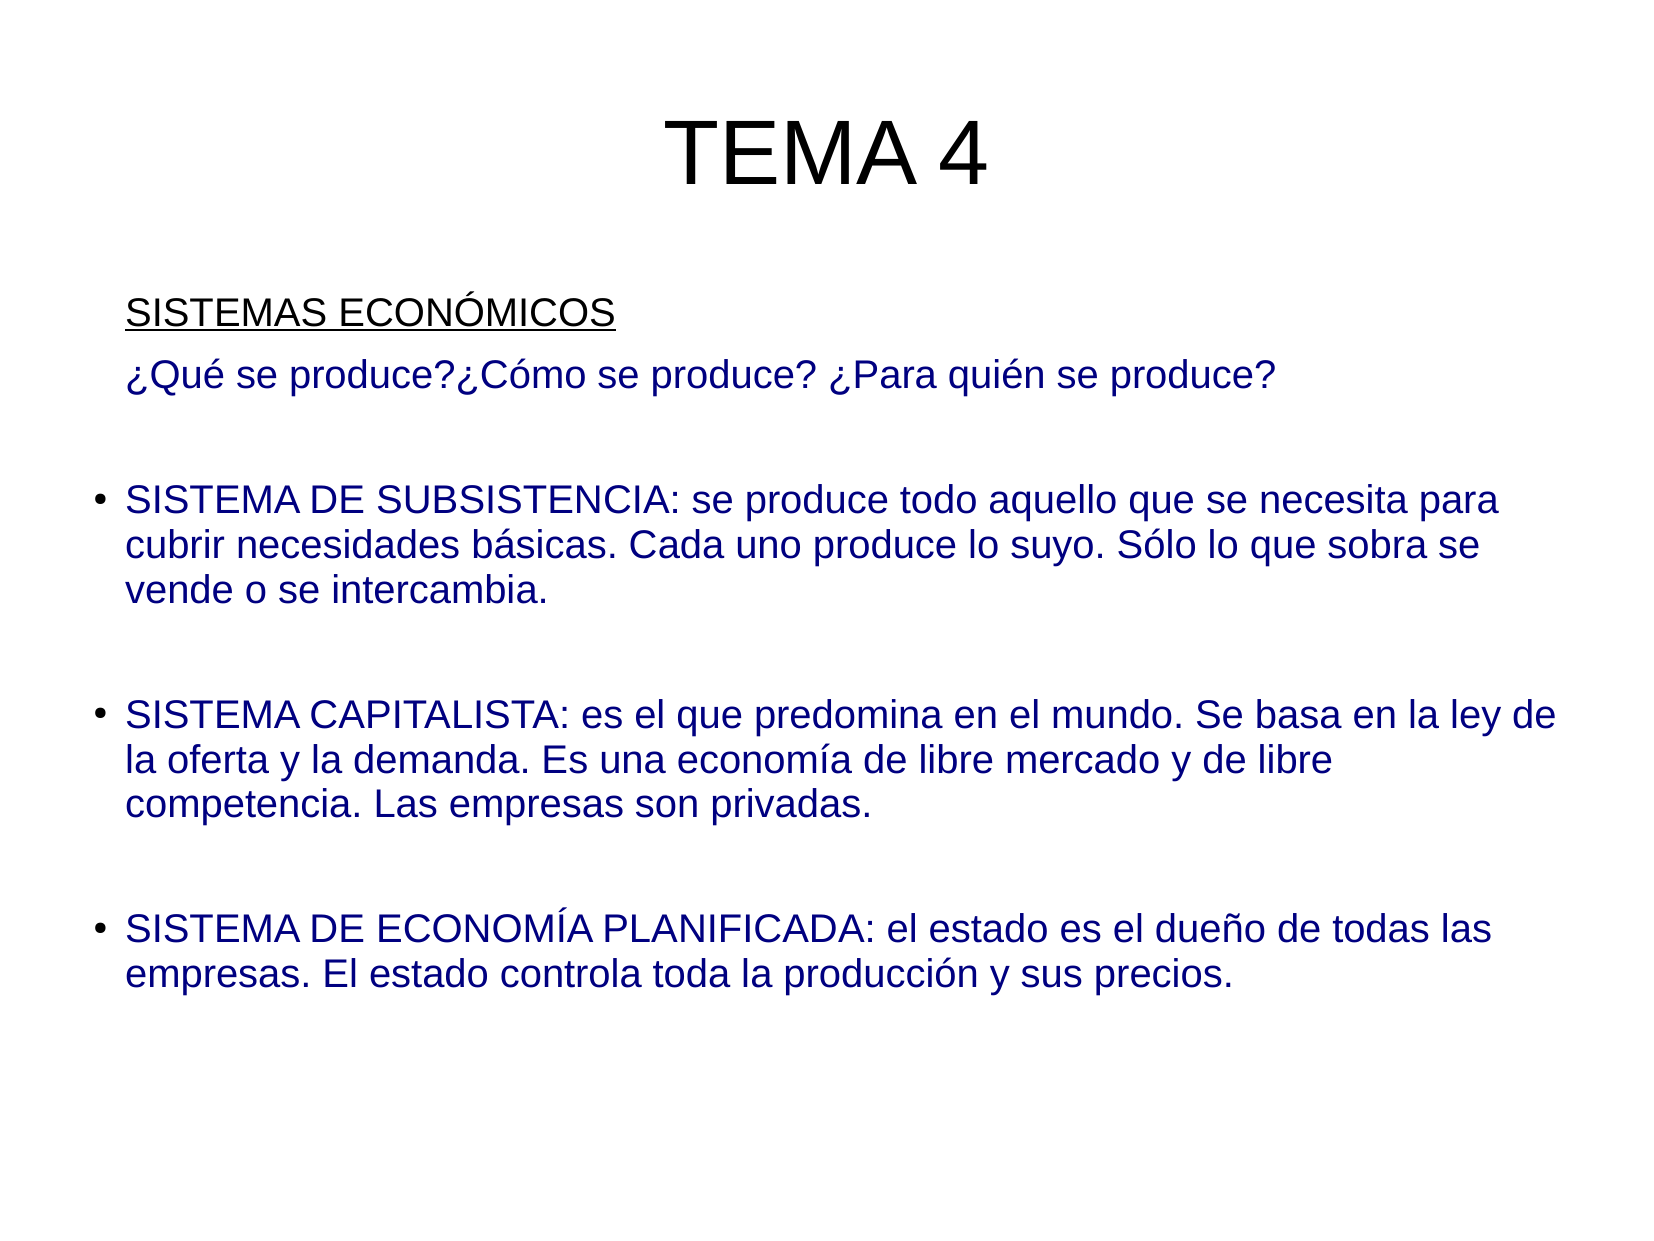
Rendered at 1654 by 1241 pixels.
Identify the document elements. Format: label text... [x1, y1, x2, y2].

title TEMA 4 [82, 49, 1571, 257]
list SISTEMAS ECONÓMICOS ¿Qué se produce?¿Cómo se produce? ¿Para quién se produce? SISTEMA DE SUBSISTENCIA: se produce todo aquello que se necesita para cubrir necesidades básicas. Cada uno produce lo suyo. Sólo lo que sobra se vende o se intercambia. SISTEMA CAPITALISTA: es el que predomina en el mundo. Se basa en la ley de la oferta y la demanda. Es una economía de libre mercado y de libre competencia. Las empresas son privadas. SISTEMA DE ECONOMÍA PLANIFICADA: el estado es el dueño de todas las empresas. El estado controla toda la producción y sus precios. [82, 290, 1571, 1010]
